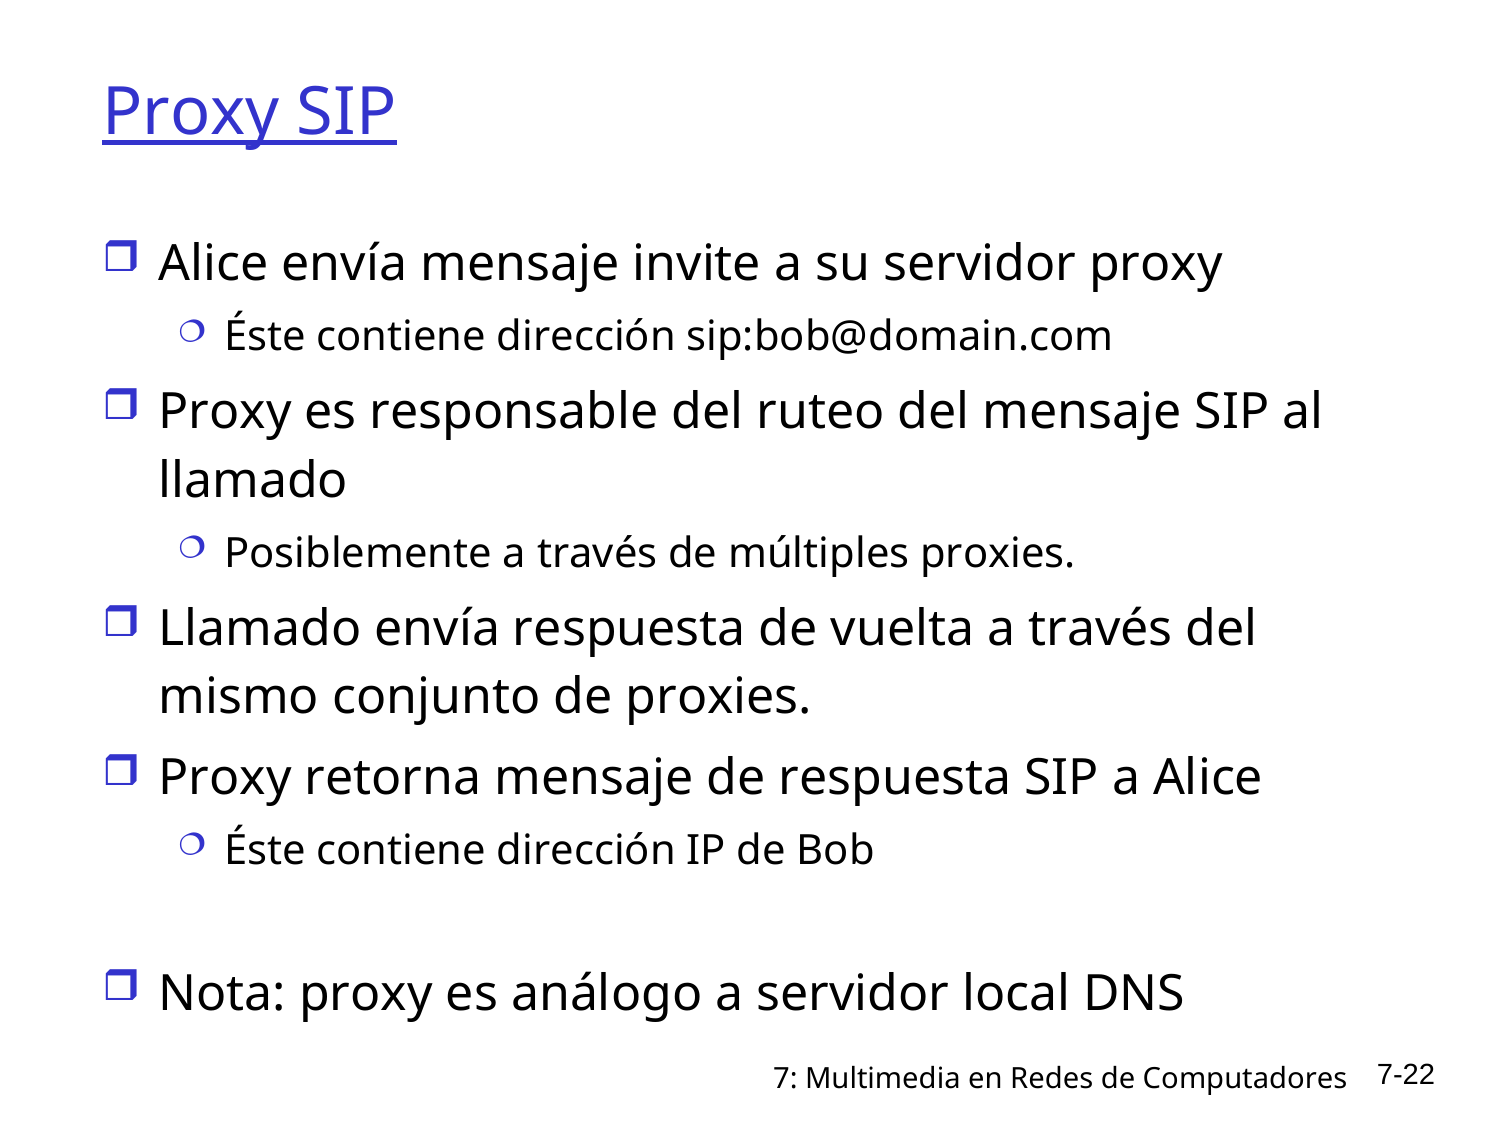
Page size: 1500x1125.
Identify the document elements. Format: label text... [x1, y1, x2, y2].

title Proxy SIP [87, 37, 1363, 181]
list Alice envía mensaje invite a su servidor proxy Éste contiene dirección sip:bob@domain.com Proxy es responsable del ruteo del mensaje SIP al llamado Posiblemente a través de múltiples proxies. Llamado envía respuesta de vuelta a través del mismo conjunto de proxies. Proxy retorna mensaje de respuesta SIP a Alice Éste contiene dirección IP de Bob Nota: proxy es análogo a servidor local DNS [87, 219, 1363, 1026]
